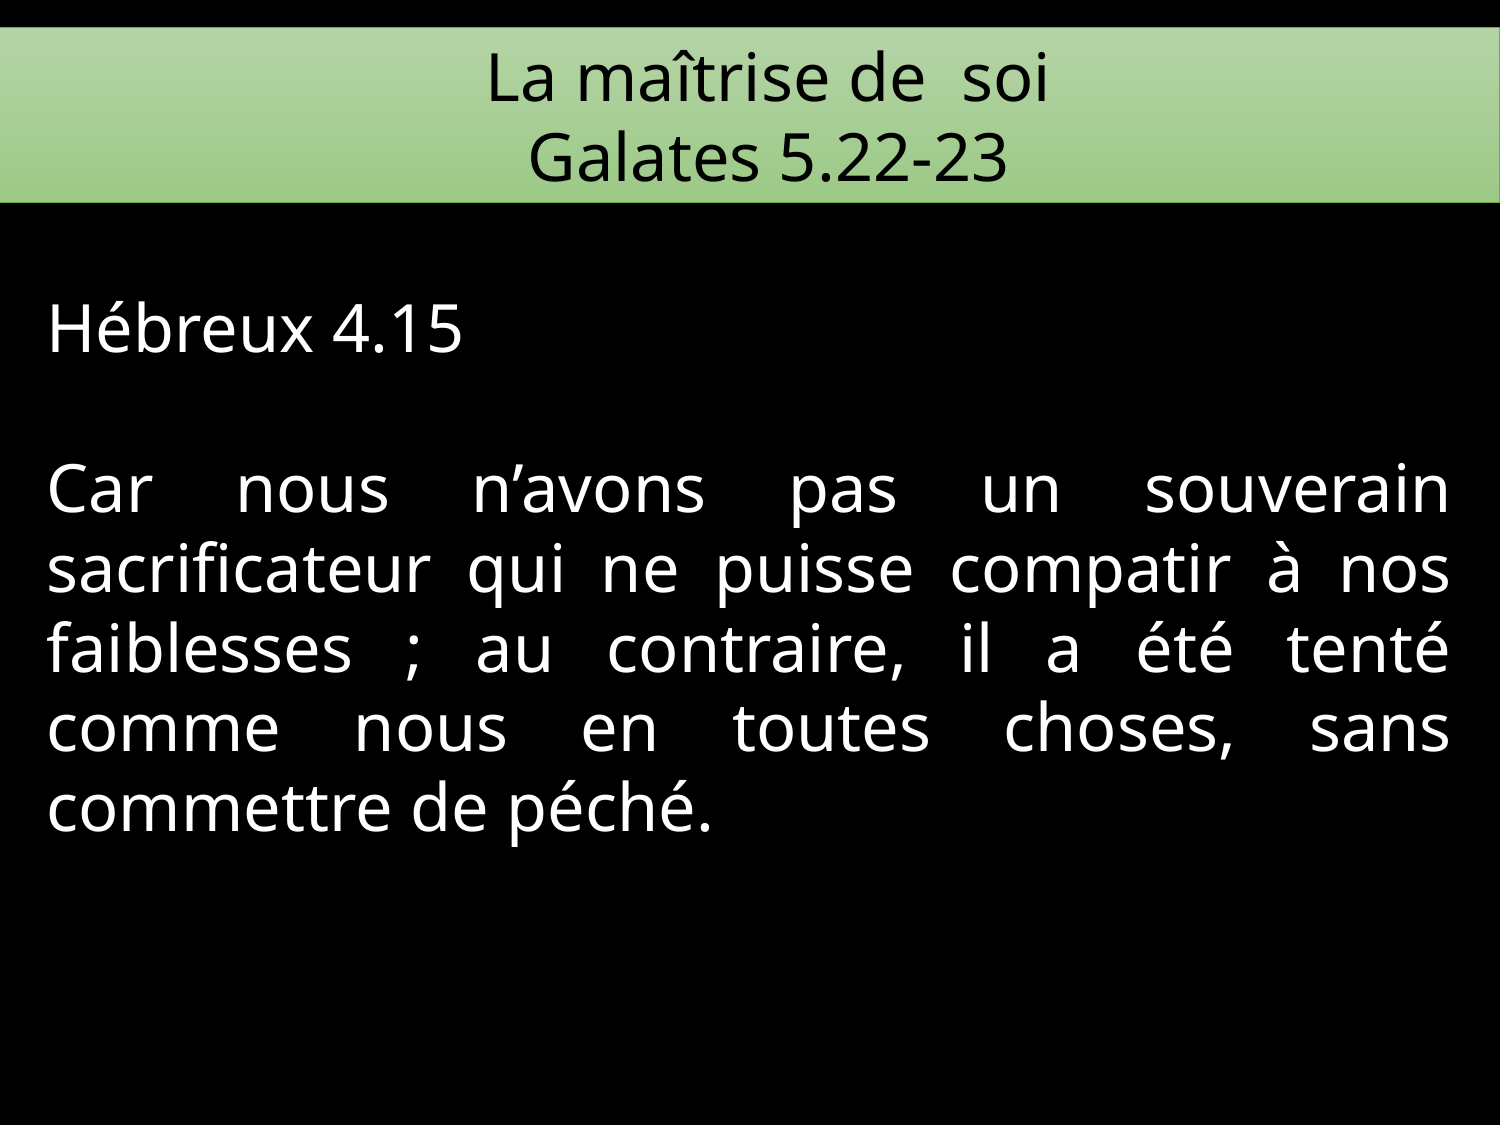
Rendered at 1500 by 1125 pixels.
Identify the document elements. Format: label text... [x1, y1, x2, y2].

text_box Hébreux 4.15 Car nous n’avons pas un souverain sacrificateur qui ne puisse compatir à nos faiblesses ; au contraire, il a été tenté comme nous en toutes choses, sans commettre de péché. [31, 278, 1469, 853]
text_box La maîtrise de soi Galates 5.22-23 [0, 27, 1500, 203]
